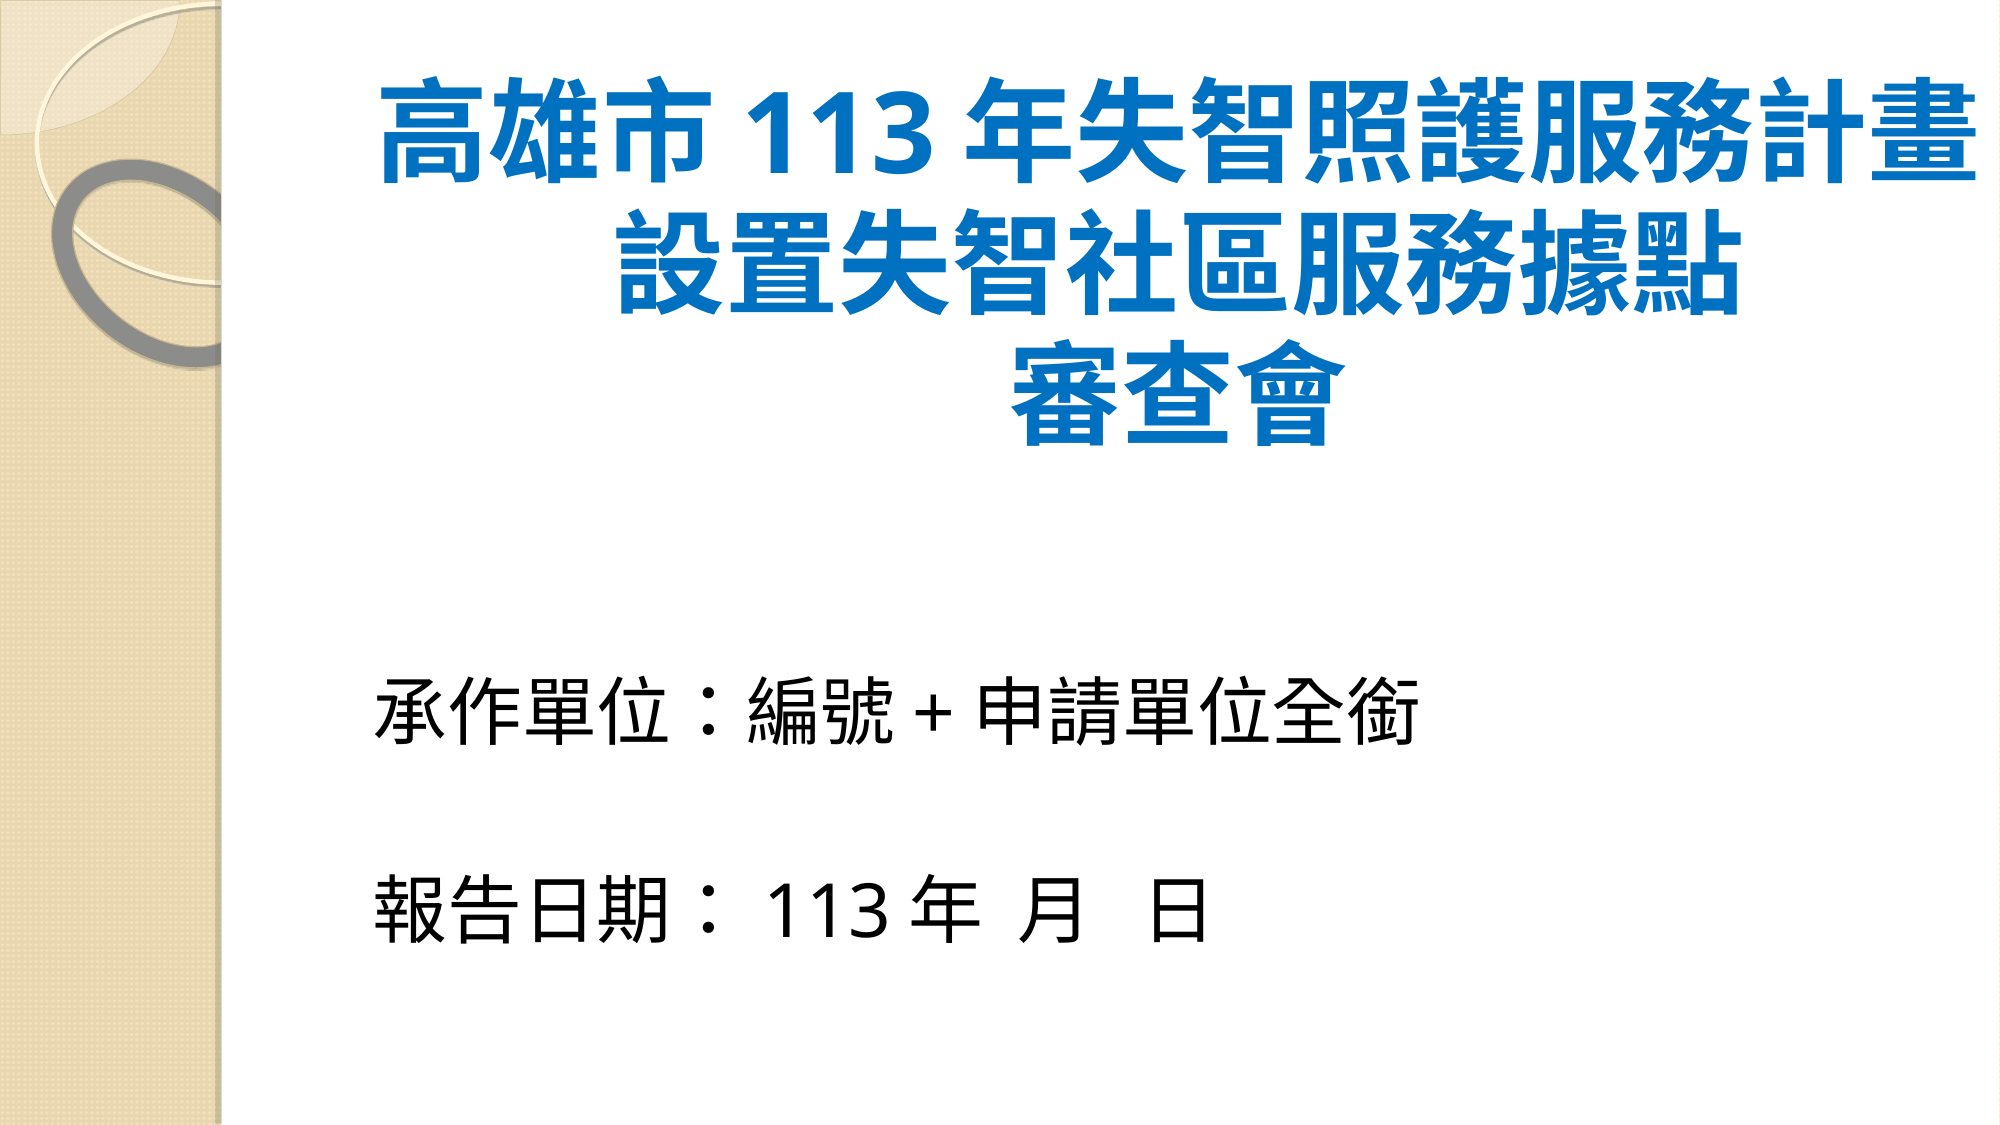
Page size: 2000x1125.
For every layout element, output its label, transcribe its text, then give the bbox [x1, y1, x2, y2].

text_box 高雄市113年失智照護服務計畫 設置失智社區服務據點 審查會 承作單位：編號+申請單位全銜 報告日期：113年 月 日 [350, 90, 2000, 1036]
